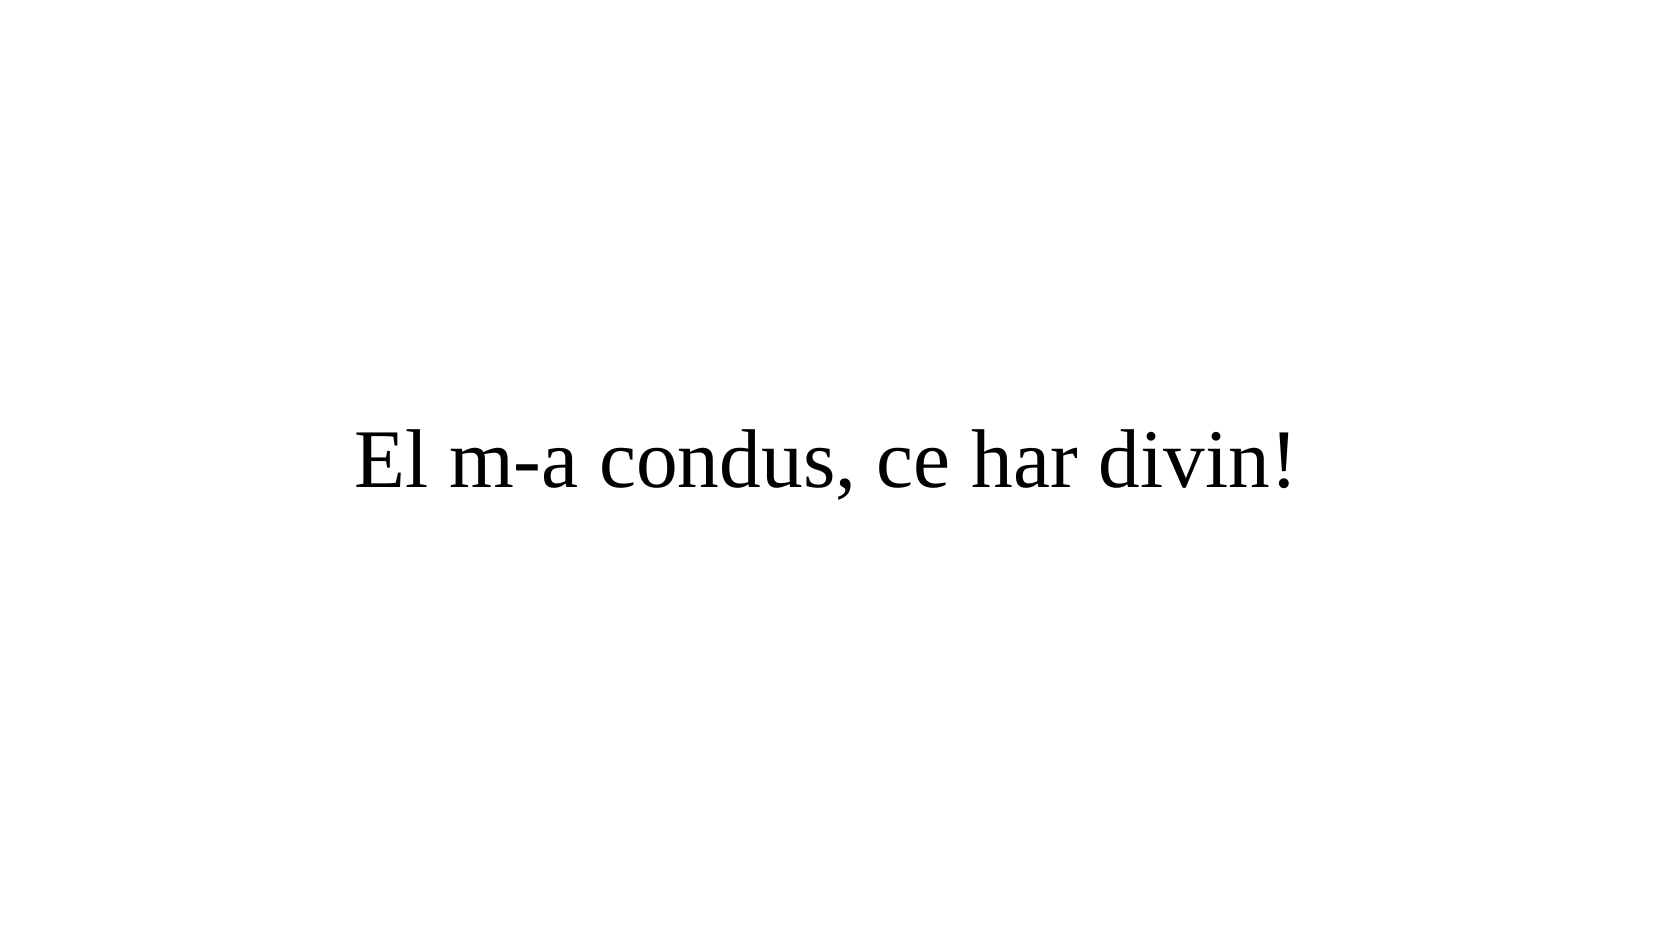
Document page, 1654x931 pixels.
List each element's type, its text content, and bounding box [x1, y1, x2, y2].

subtitle El m-a condus, ce har divin! [0, 396, 1654, 505]
